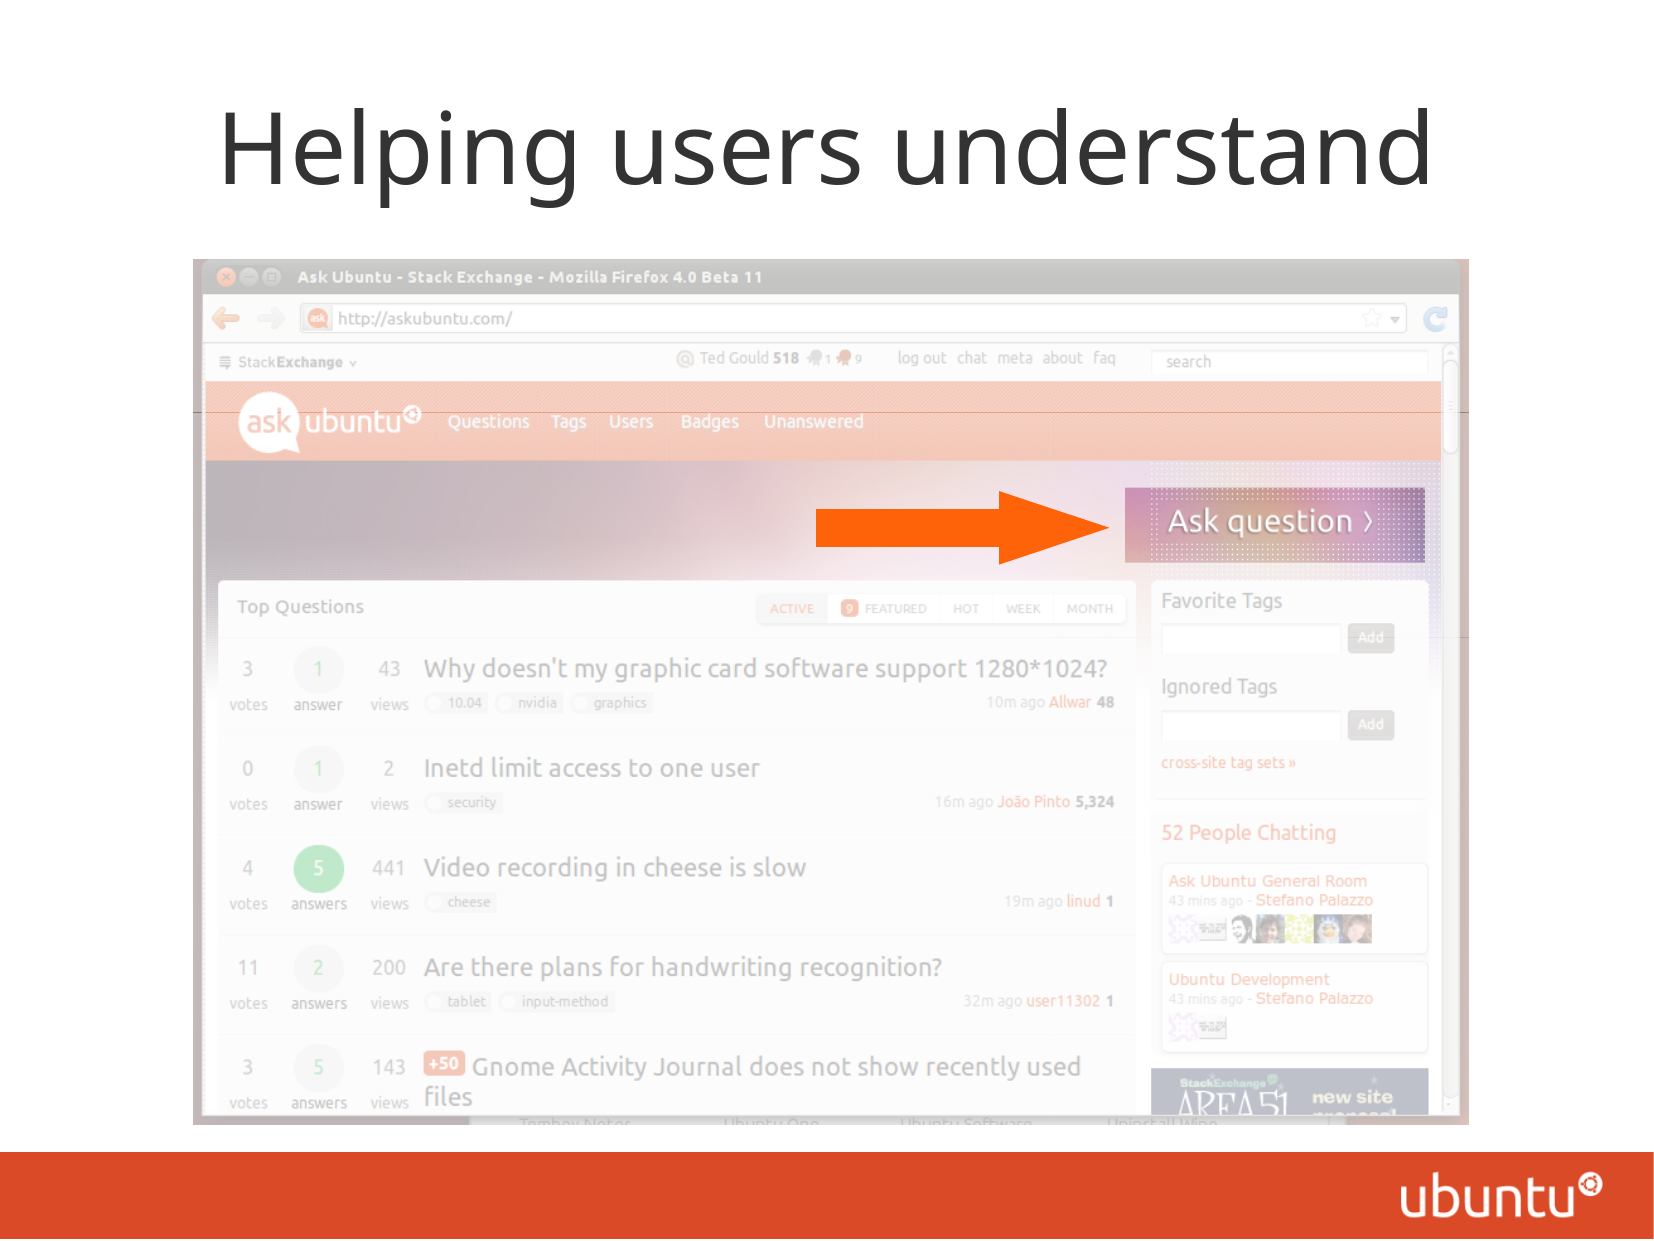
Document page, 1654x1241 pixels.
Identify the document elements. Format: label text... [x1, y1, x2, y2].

picture [1125, 488, 1425, 562]
picture [0, 1152, 1654, 1239]
title Helping users understand [56, 60, 1596, 245]
text_box [150, 224, 1504, 1141]
